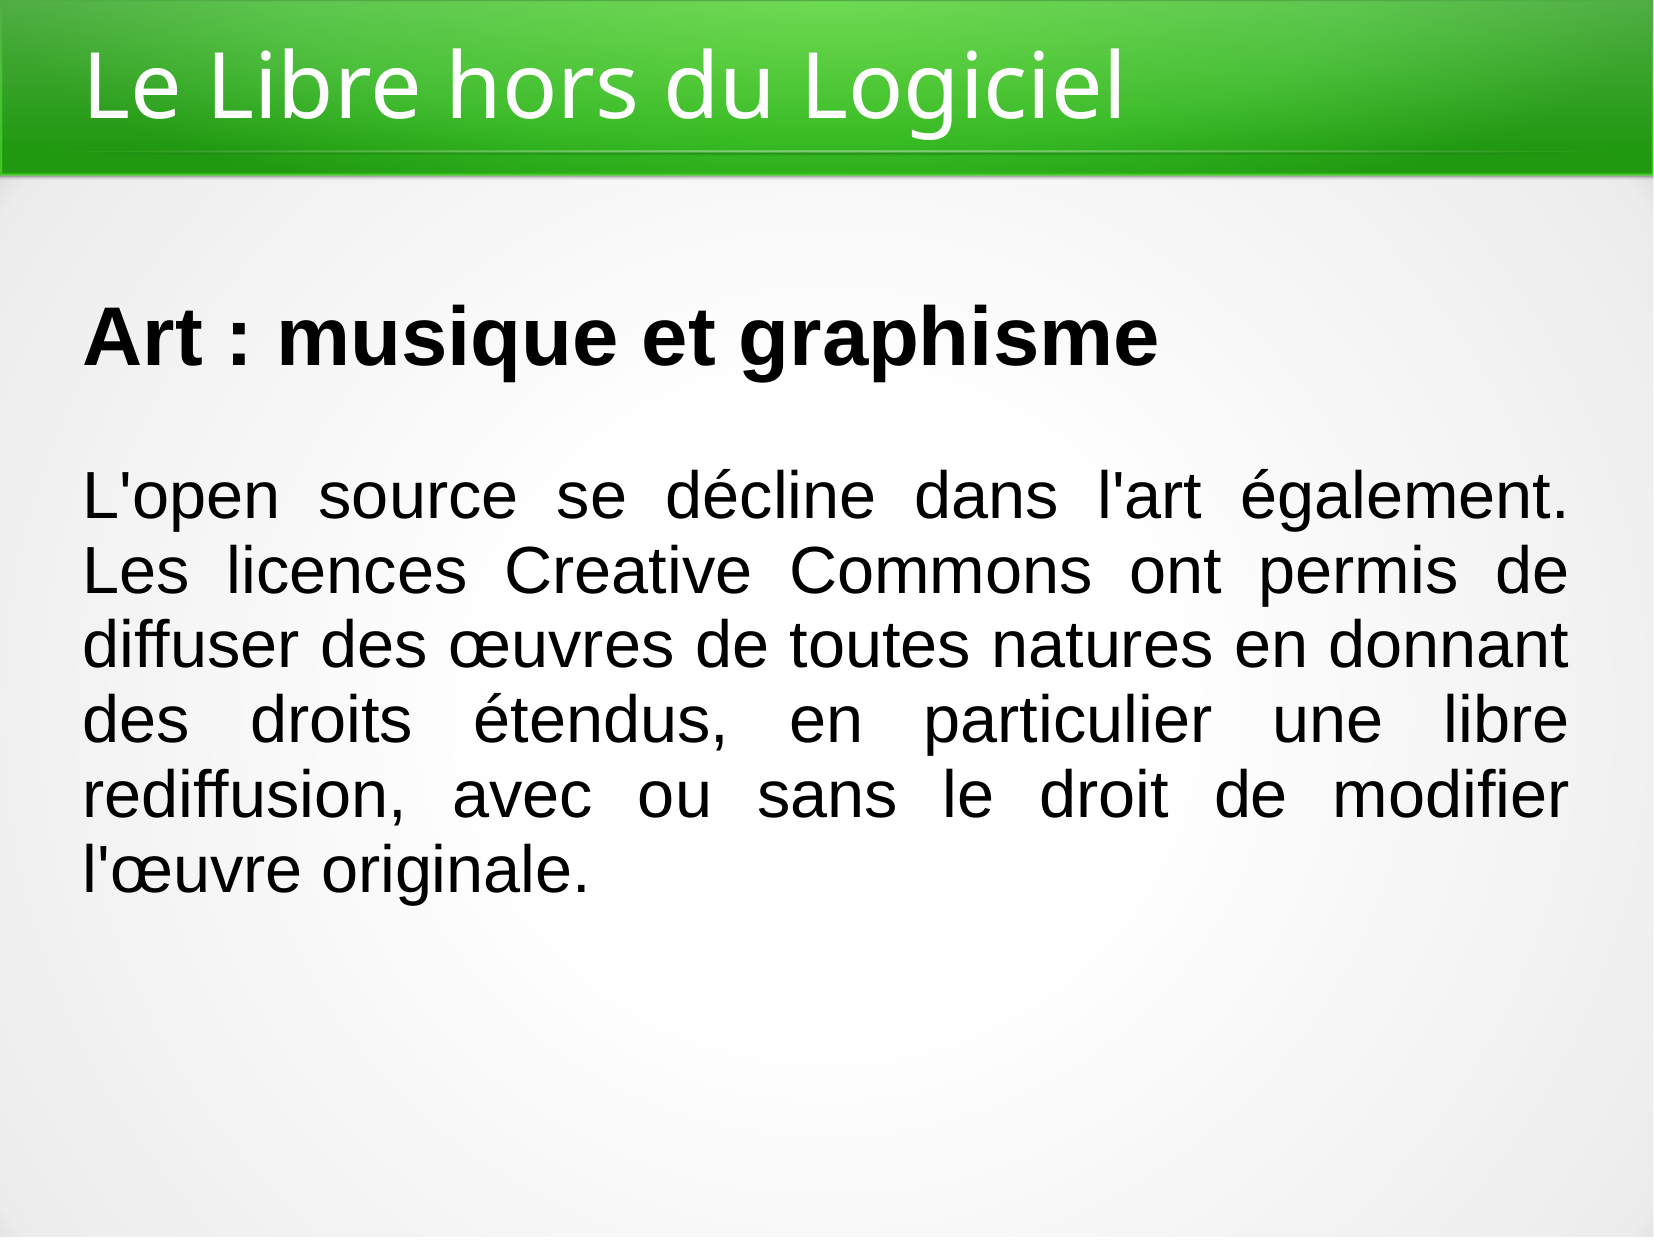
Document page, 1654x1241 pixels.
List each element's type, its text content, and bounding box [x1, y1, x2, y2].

title Le Libre hors du Logiciel [82, 11, 1571, 154]
subtitle Art : musique et graphisme L'open source se décline dans l'art également. Les licences Creative Commons ont permis de diffuser des œuvres de toutes natures en donnant des droits étendus, en particulier une libre rediffusion, avec ou sans le droit de modifier l'œuvre originale. [82, 290, 1571, 1010]
picture [0, 0, 1654, 1237]
